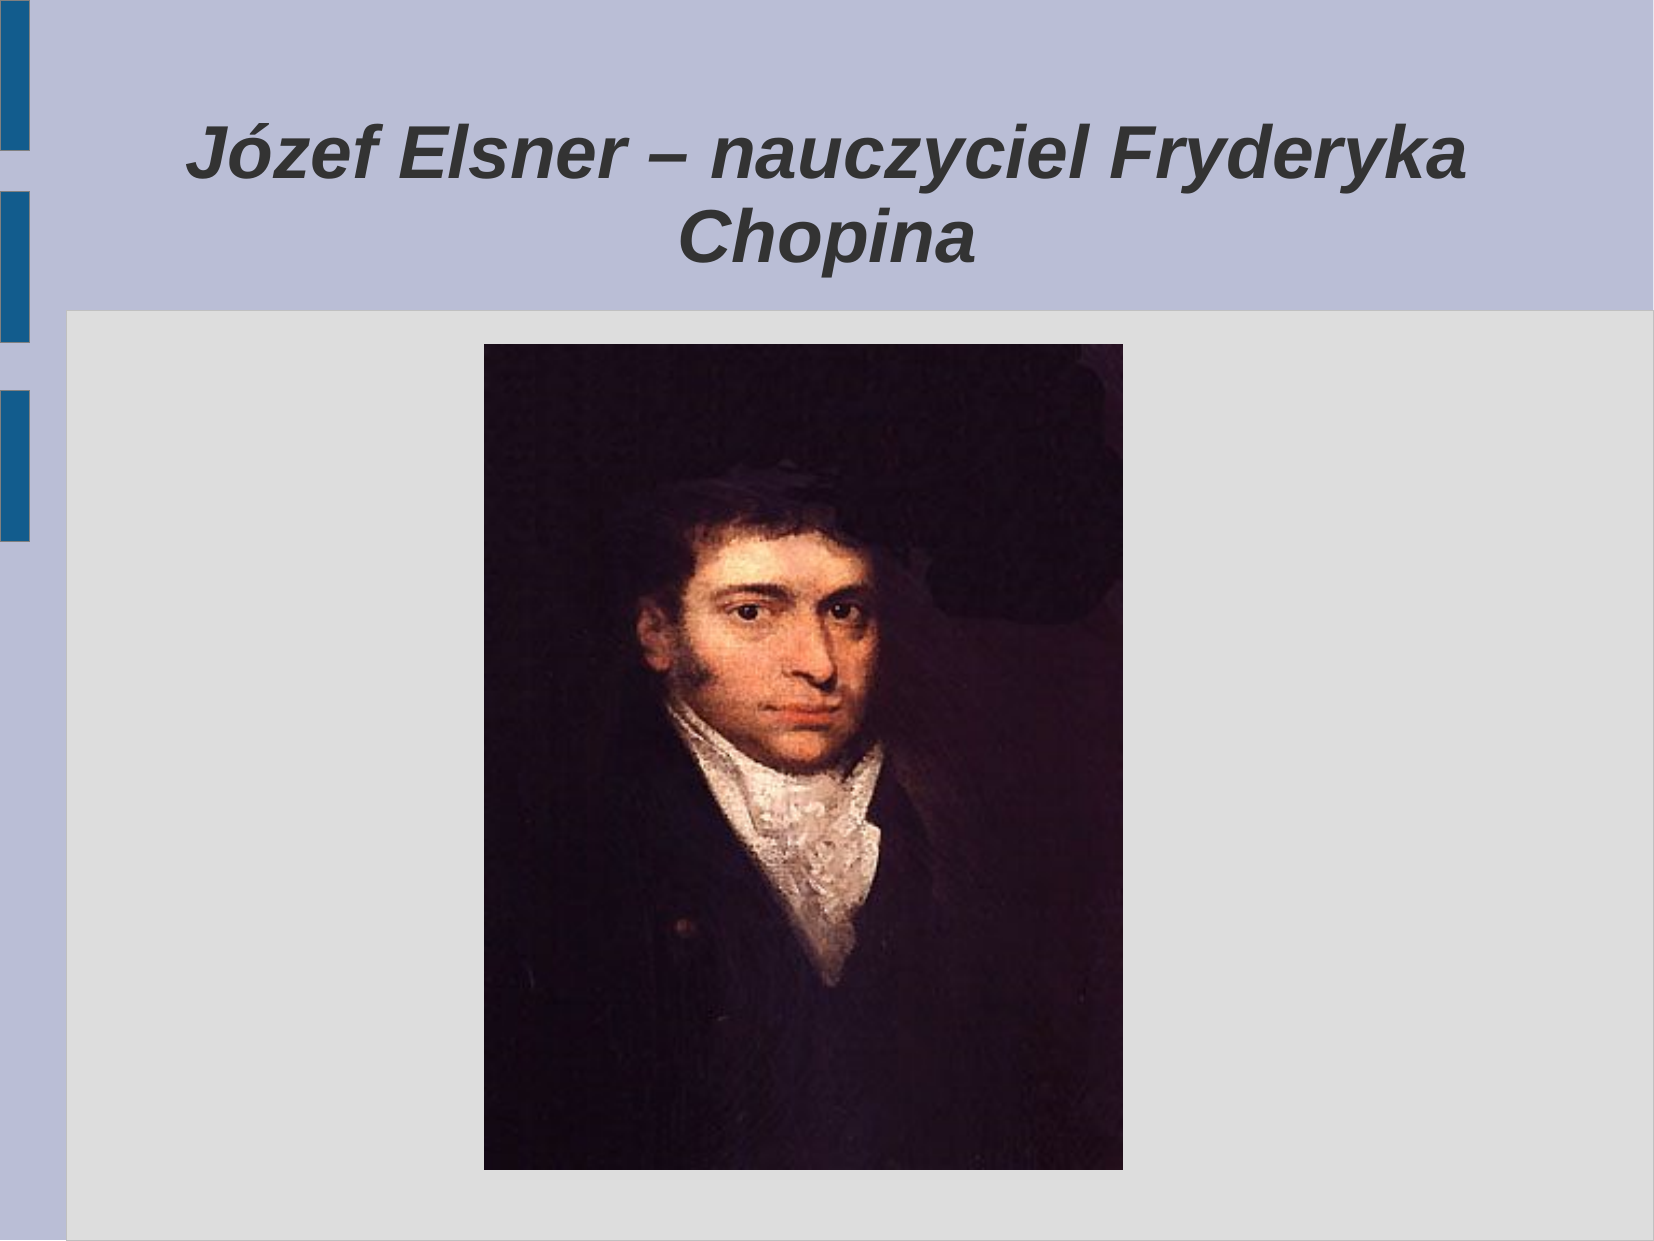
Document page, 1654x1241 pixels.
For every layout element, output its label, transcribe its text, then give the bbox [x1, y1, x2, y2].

title Józef Elsner – nauczyciel Fryderyka Chopina [121, 91, 1534, 299]
picture [484, 344, 1123, 1170]
